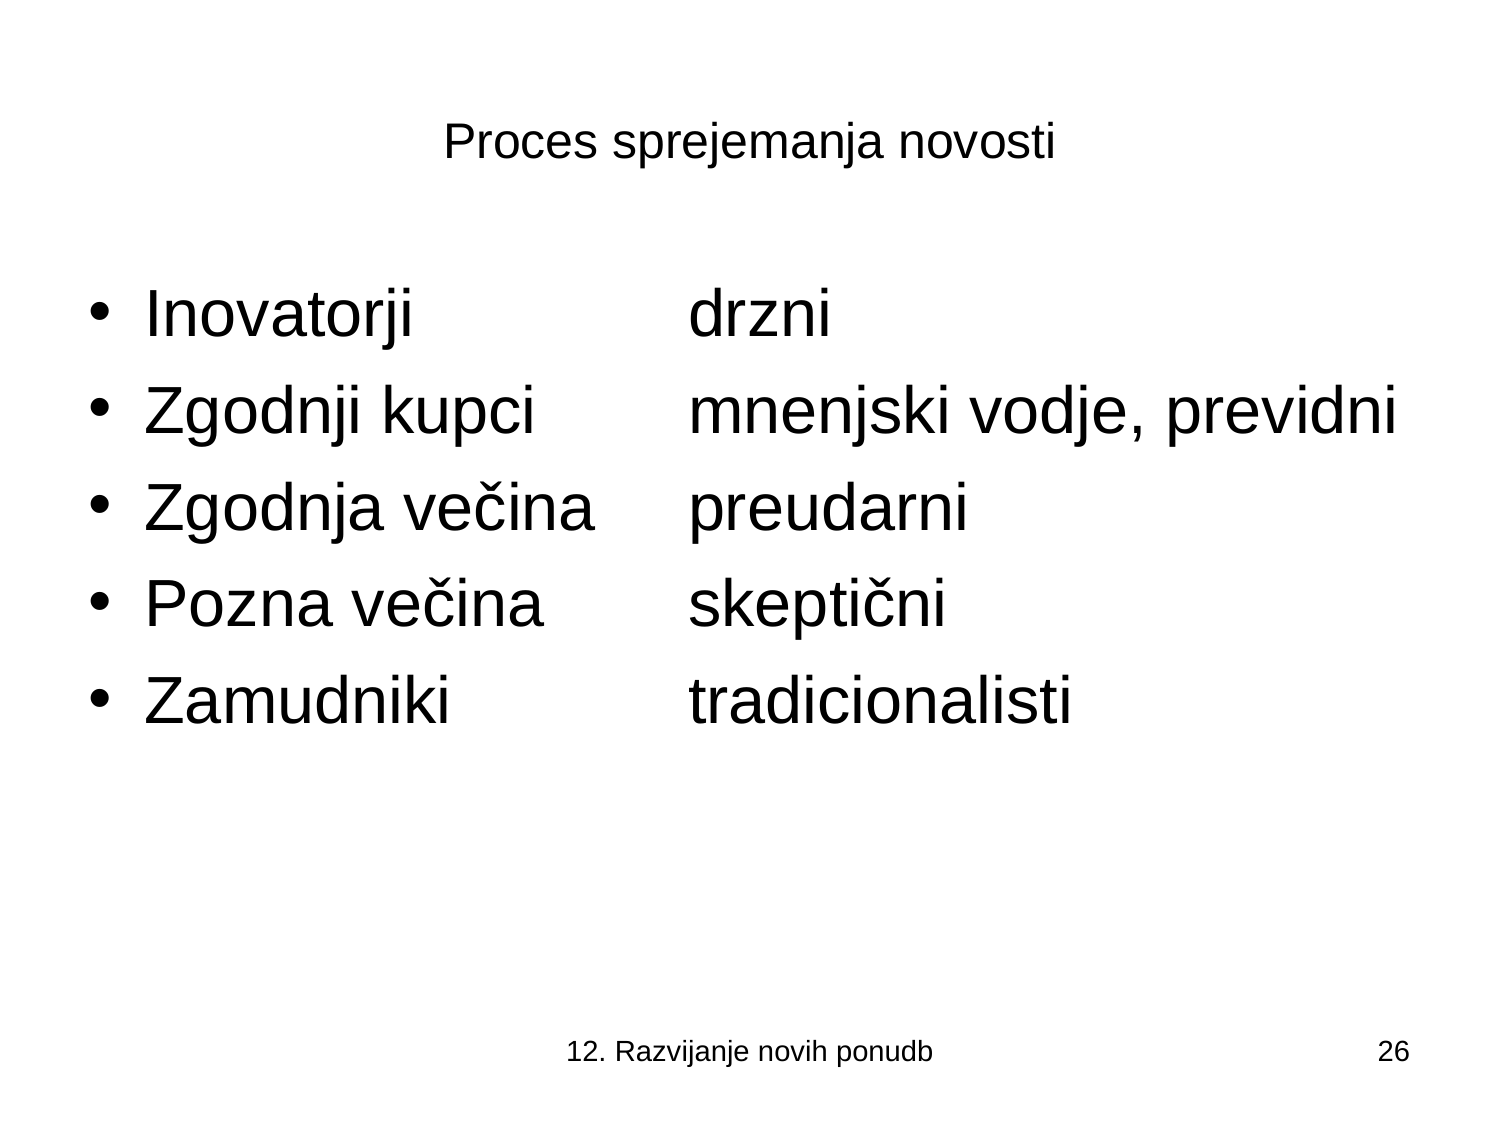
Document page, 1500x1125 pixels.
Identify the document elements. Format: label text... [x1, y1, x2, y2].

title Proces sprejemanja novosti [75, 45, 1426, 233]
text_box 12. Razvijanje novih ponudb [512, 1024, 988, 1103]
list Inovatorji drzni Zgodnji kupci mnenjski vodje, previdni Zgodnja večina preudarni Pozna večina skeptični Zamudniki tradicionalisti [73, 262, 1424, 1006]
text_box <number> [1074, 1024, 1426, 1103]
